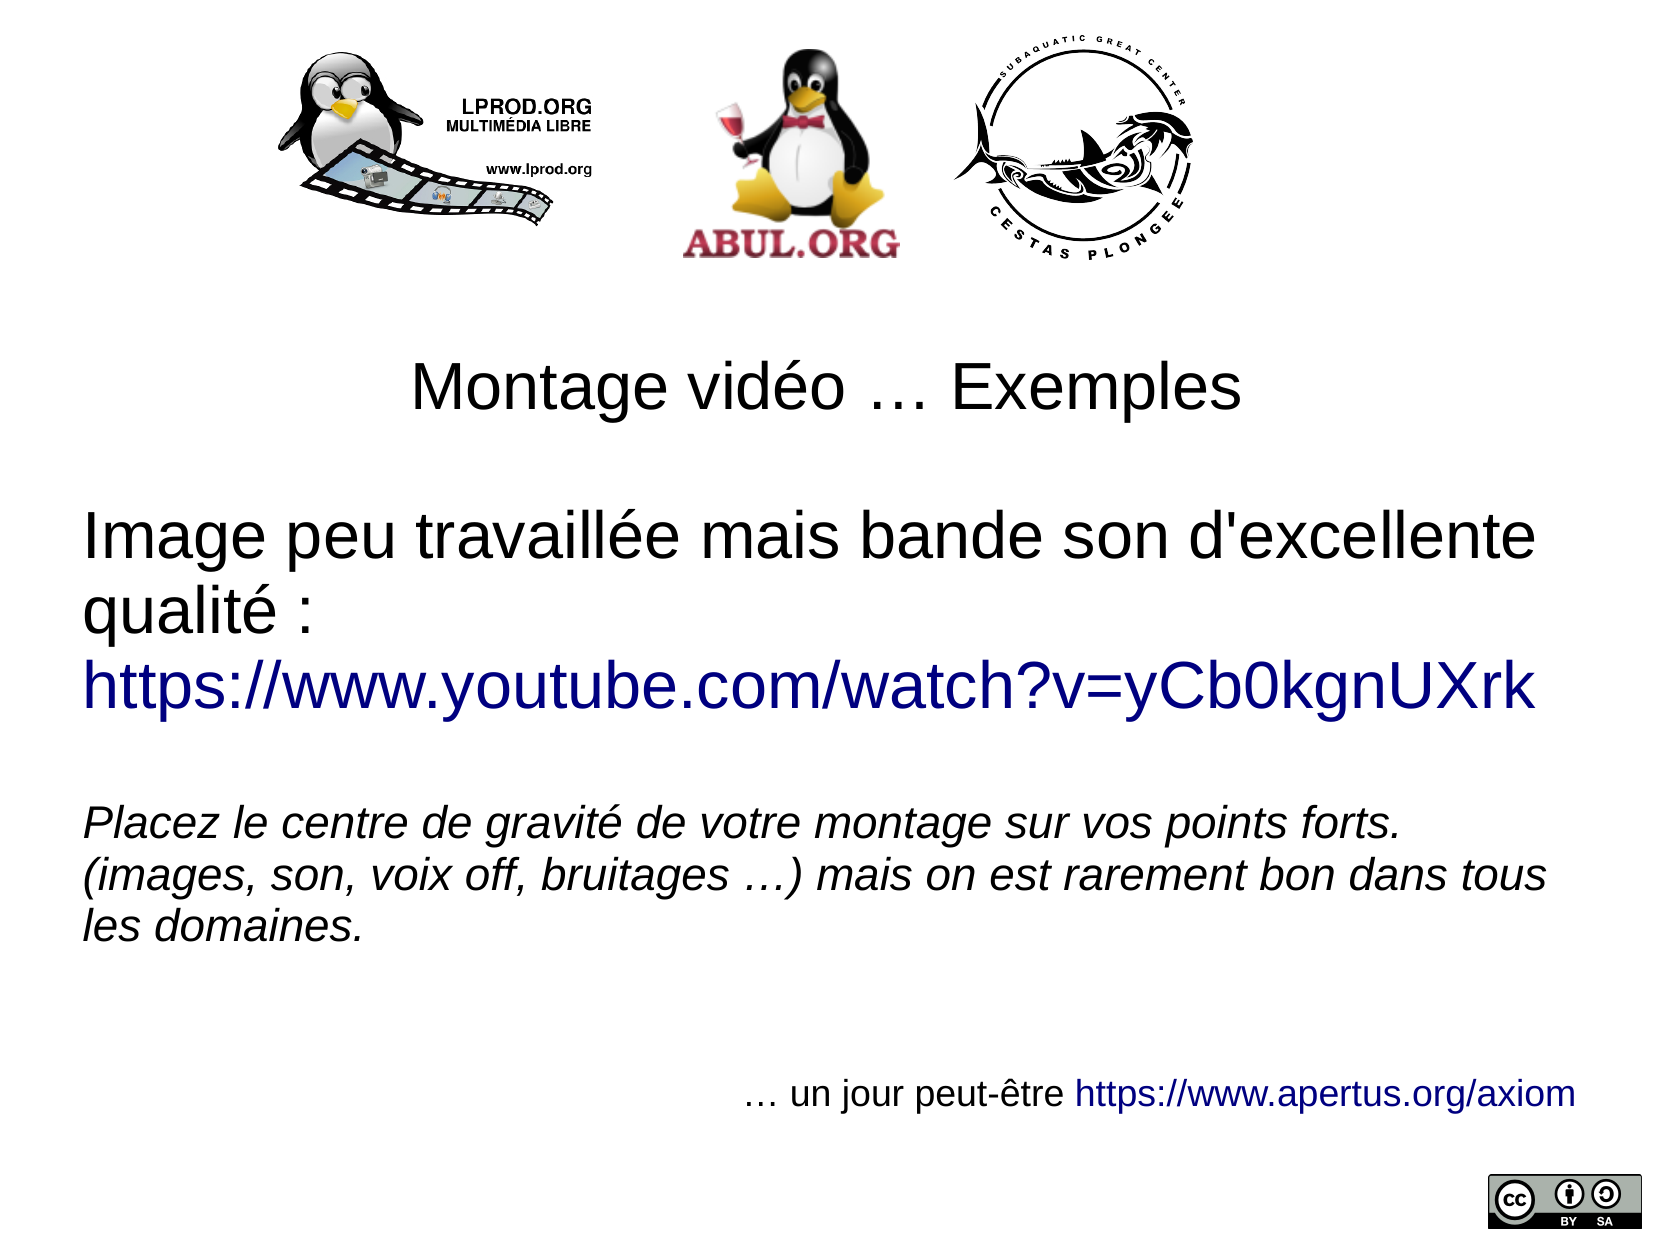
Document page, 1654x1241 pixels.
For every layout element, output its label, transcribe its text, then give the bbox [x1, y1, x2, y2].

picture [683, 49, 900, 258]
subtitle Montage vidéo … Exemples Image peu travaillée mais bande son d'excellente qualité : https://www.youtube.com/watch?v=yCb0kgnUXrk Placez le centre de gravité de votre montage sur vos points forts. (images, son, voix off, bruitages …) mais on est rarement bon dans tous les domaines. [82, 290, 1571, 1010]
picture [953, 35, 1193, 260]
text_box … un jour peut-être https://www.apertus.org/axiom [727, 1065, 1589, 1123]
picture [1488, 1174, 1642, 1229]
picture [276, 50, 603, 258]
